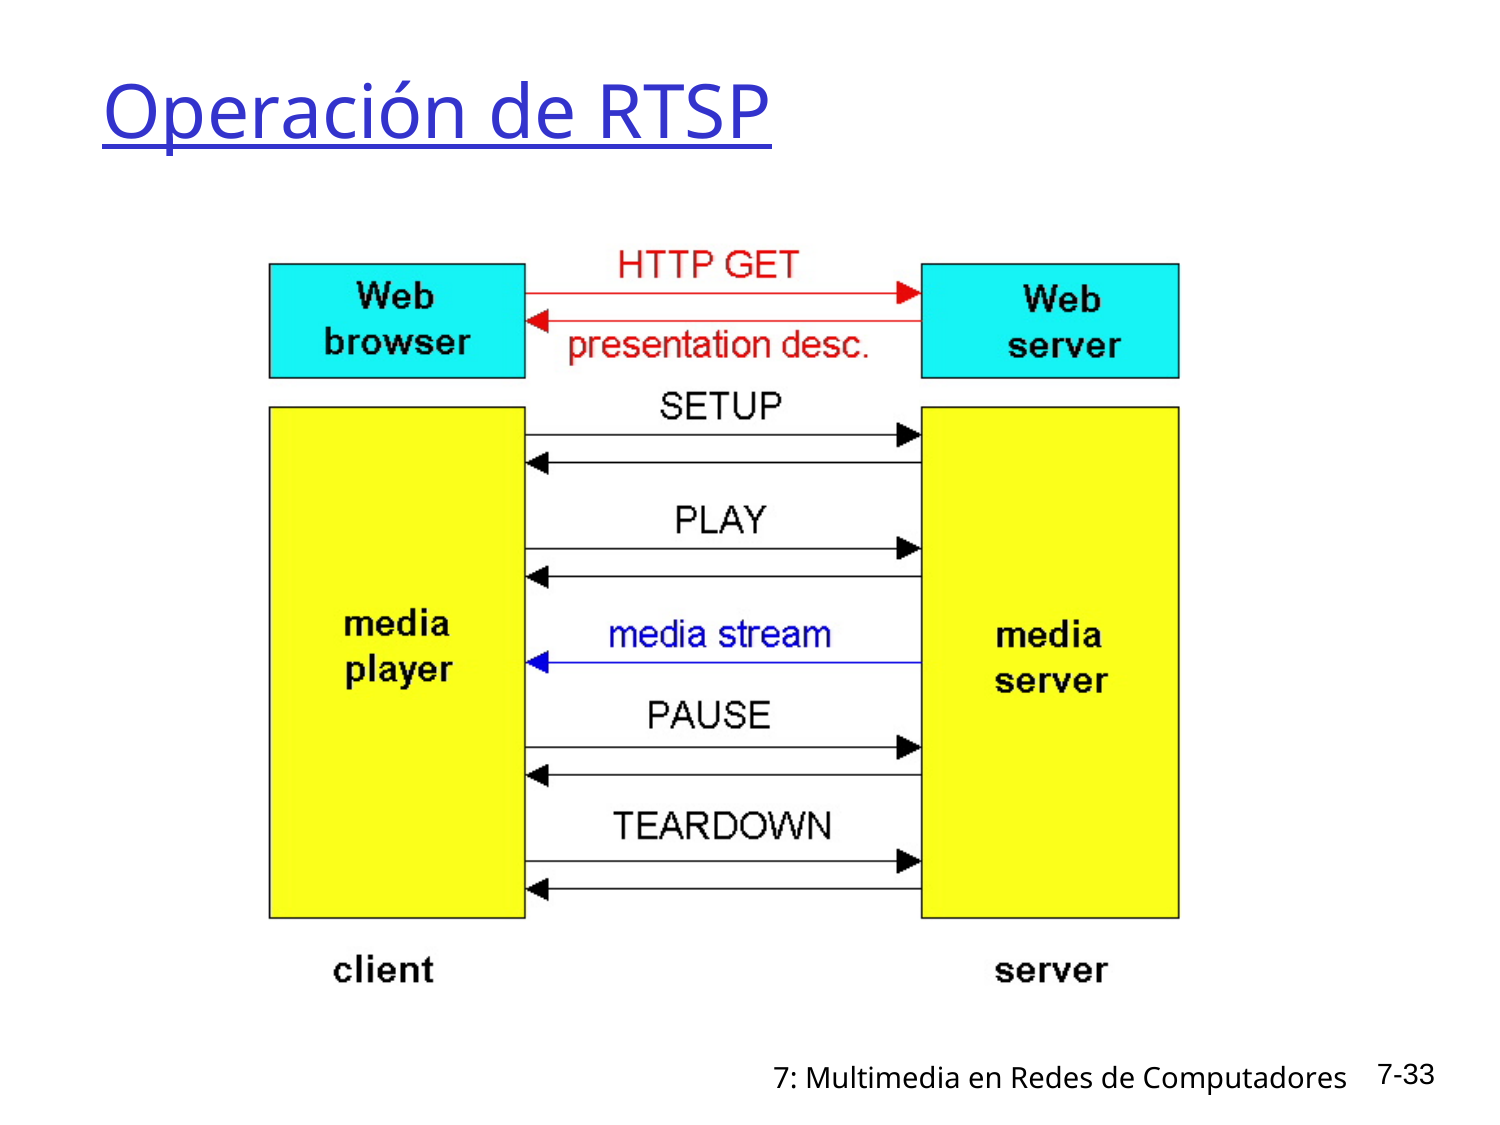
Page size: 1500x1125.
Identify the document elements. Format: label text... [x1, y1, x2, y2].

title Operación de RTSP [87, 37, 1363, 181]
picture [139, 231, 1310, 1008]
